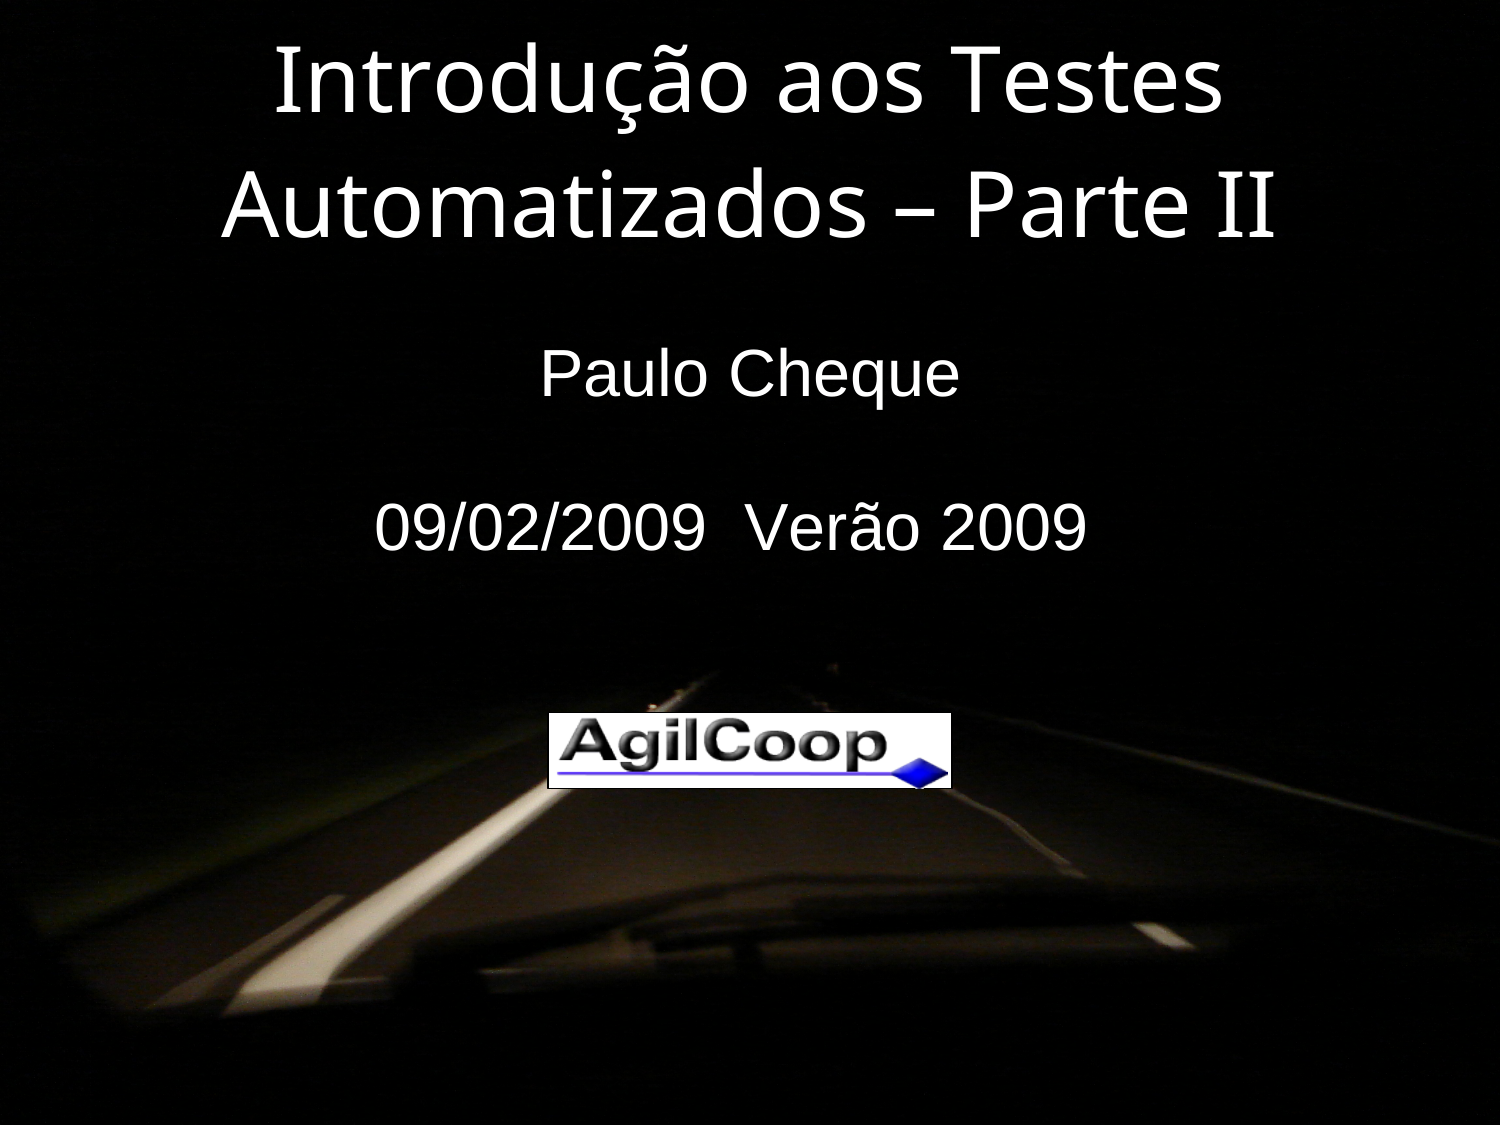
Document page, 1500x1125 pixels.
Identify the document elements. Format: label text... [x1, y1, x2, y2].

picture [0, 0, 1500, 1125]
title Introdução aos Testes Automatizados – Parte II [37, 13, 1463, 266]
text_box [547, 712, 953, 789]
subtitle Paulo Cheque 09/02/2009 Verão 2009 [206, 320, 1294, 672]
